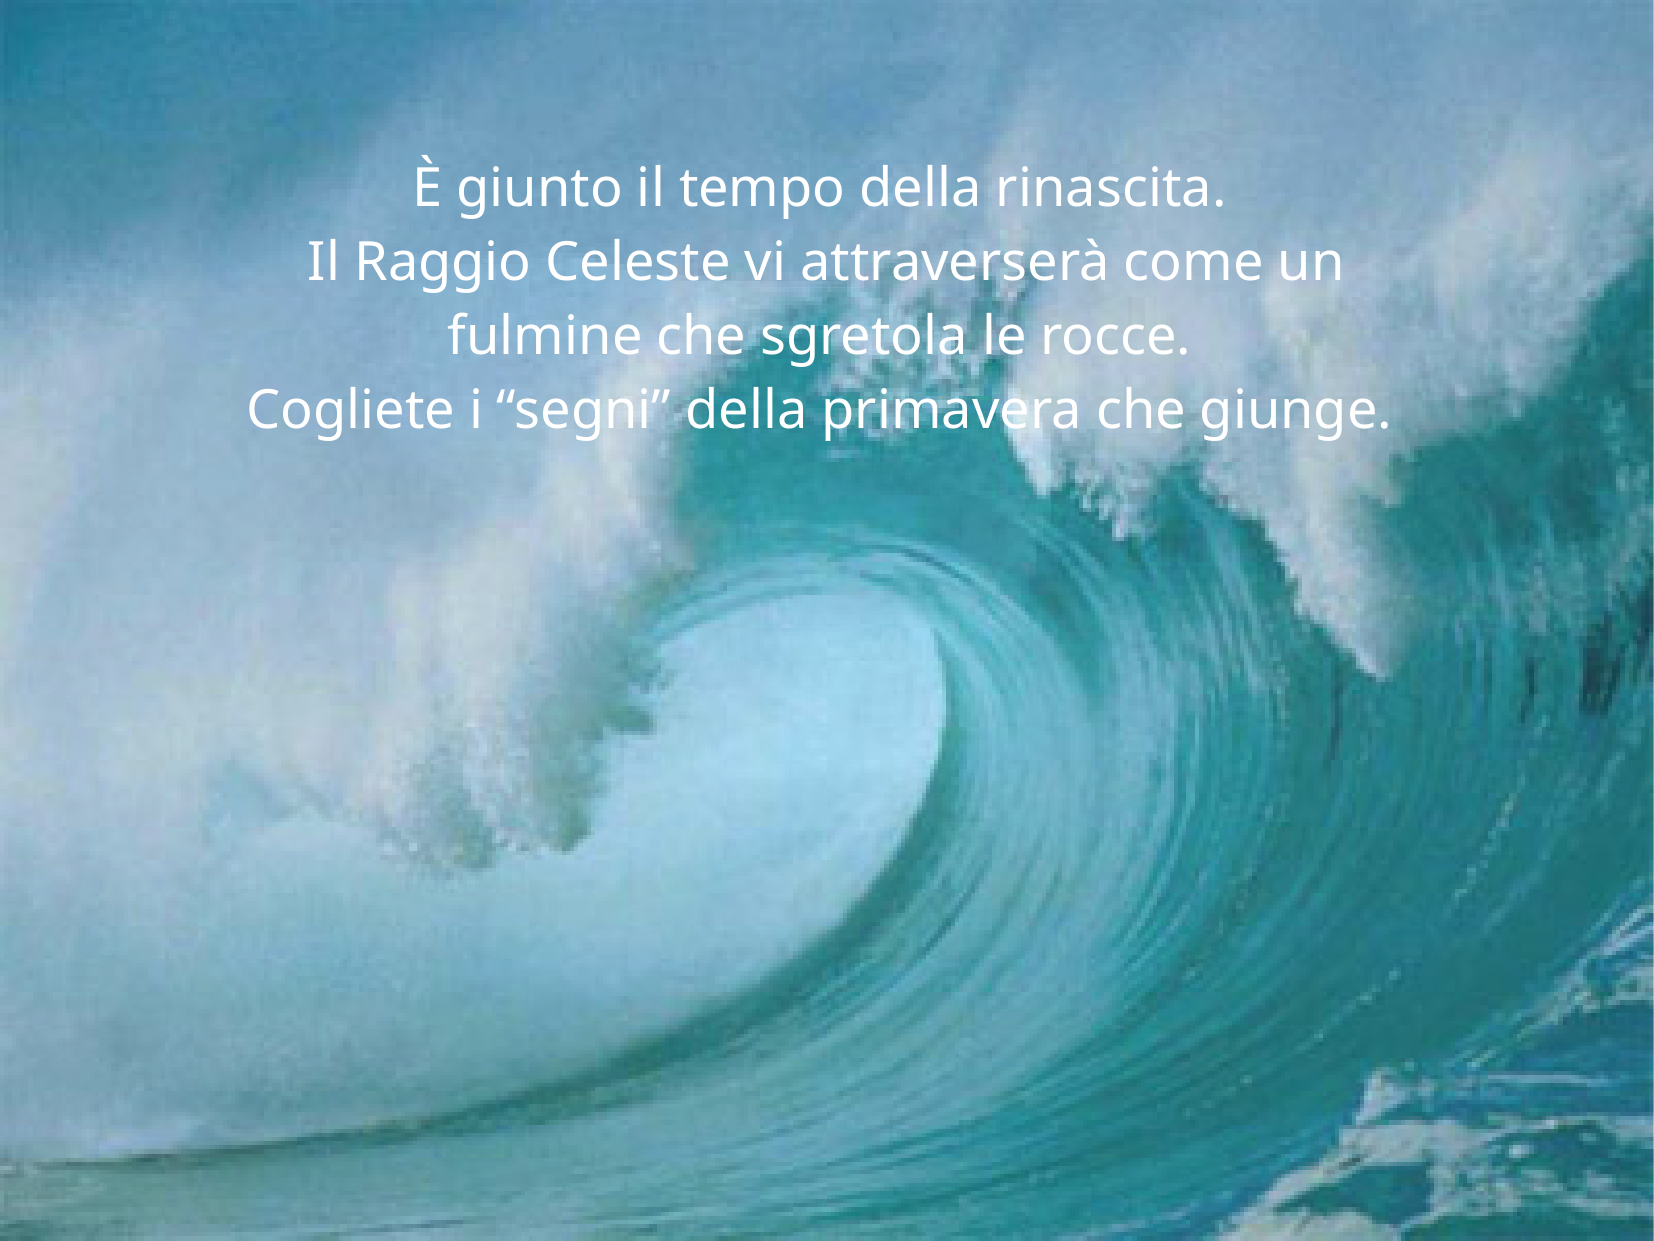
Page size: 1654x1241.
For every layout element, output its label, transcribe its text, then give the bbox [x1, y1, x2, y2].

picture [0, 0, 1654, 1241]
title È giunto il tempo della rinascita. Il Raggio Celeste vi attraverserà come un fulmine che sgretola le rocce. Cogliete i “segni” della primavera che giunge. [206, 121, 1447, 473]
